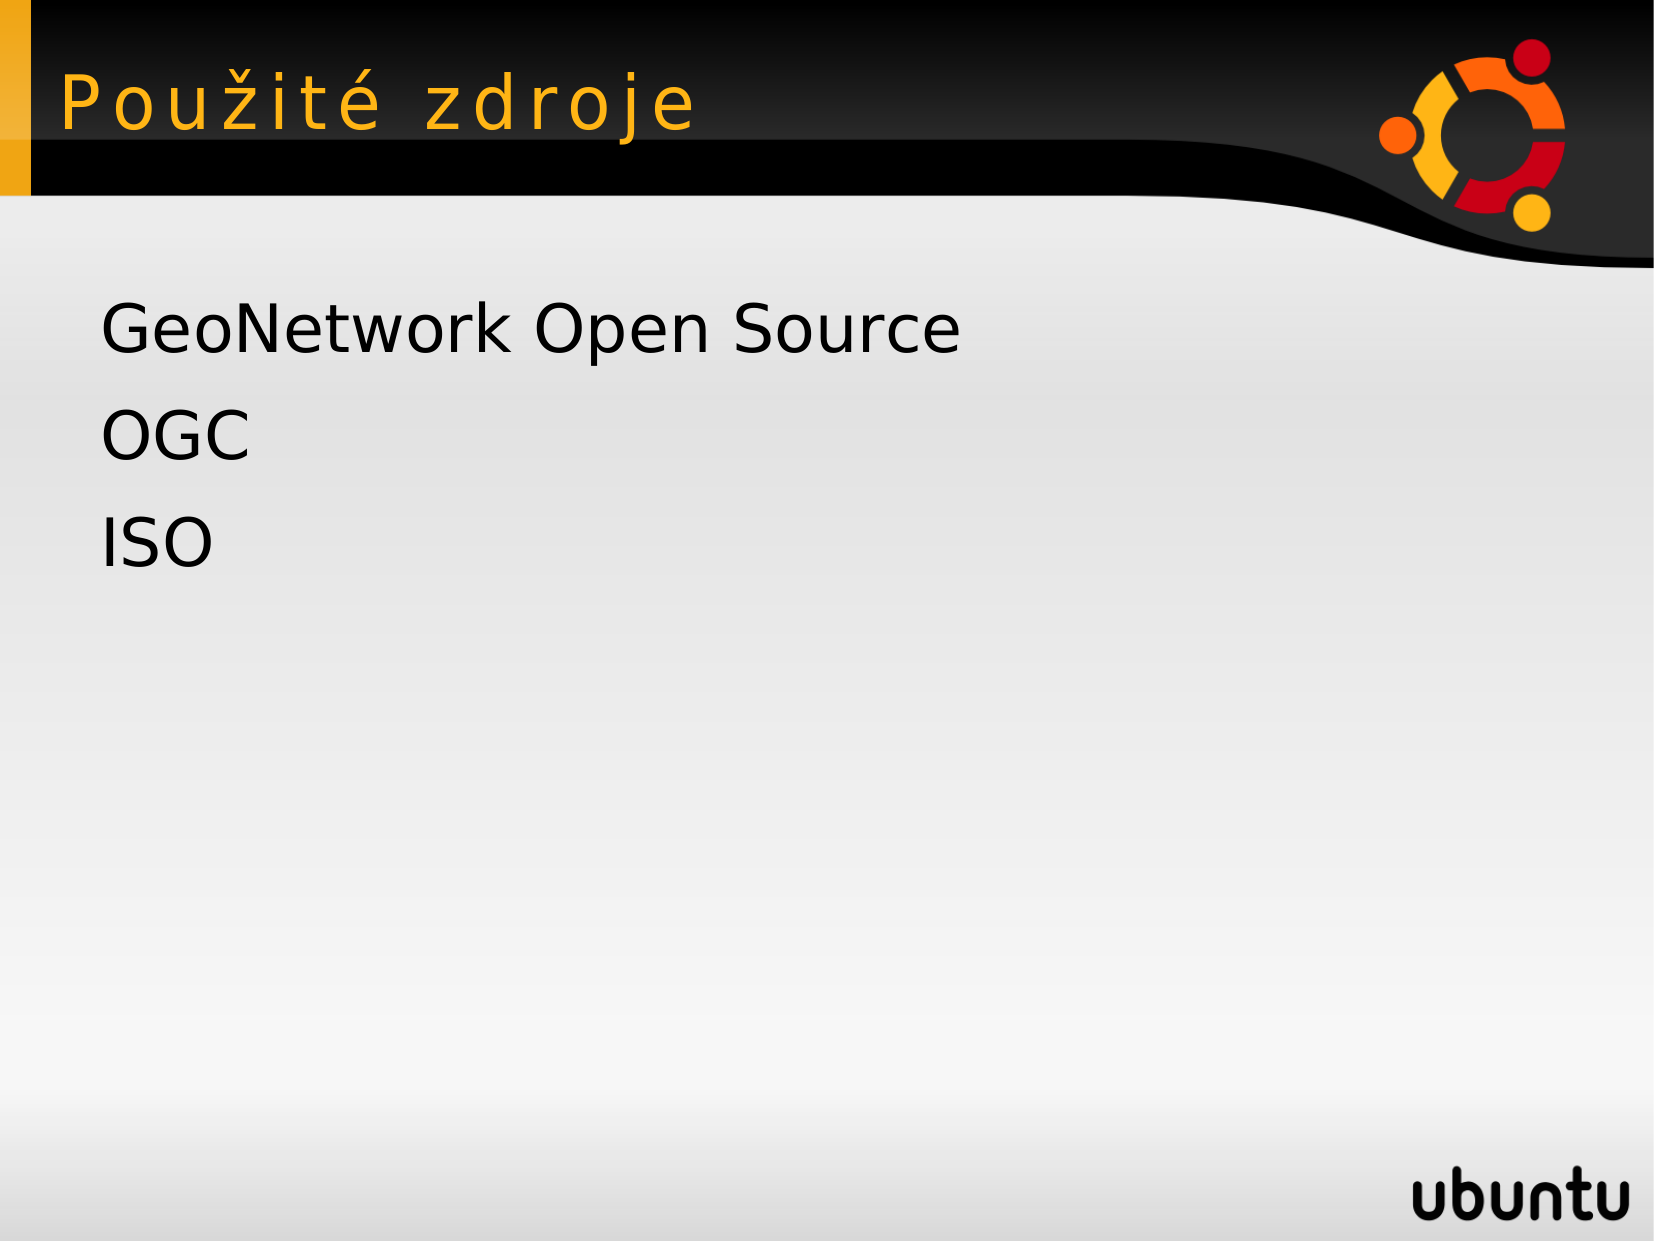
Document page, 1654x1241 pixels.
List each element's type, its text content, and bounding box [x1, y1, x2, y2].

list GeoNetwork Open Source OGC ISO [82, 290, 1571, 1109]
picture [0, 0, 1654, 1241]
title Použité zdroje [59, 29, 1270, 178]
